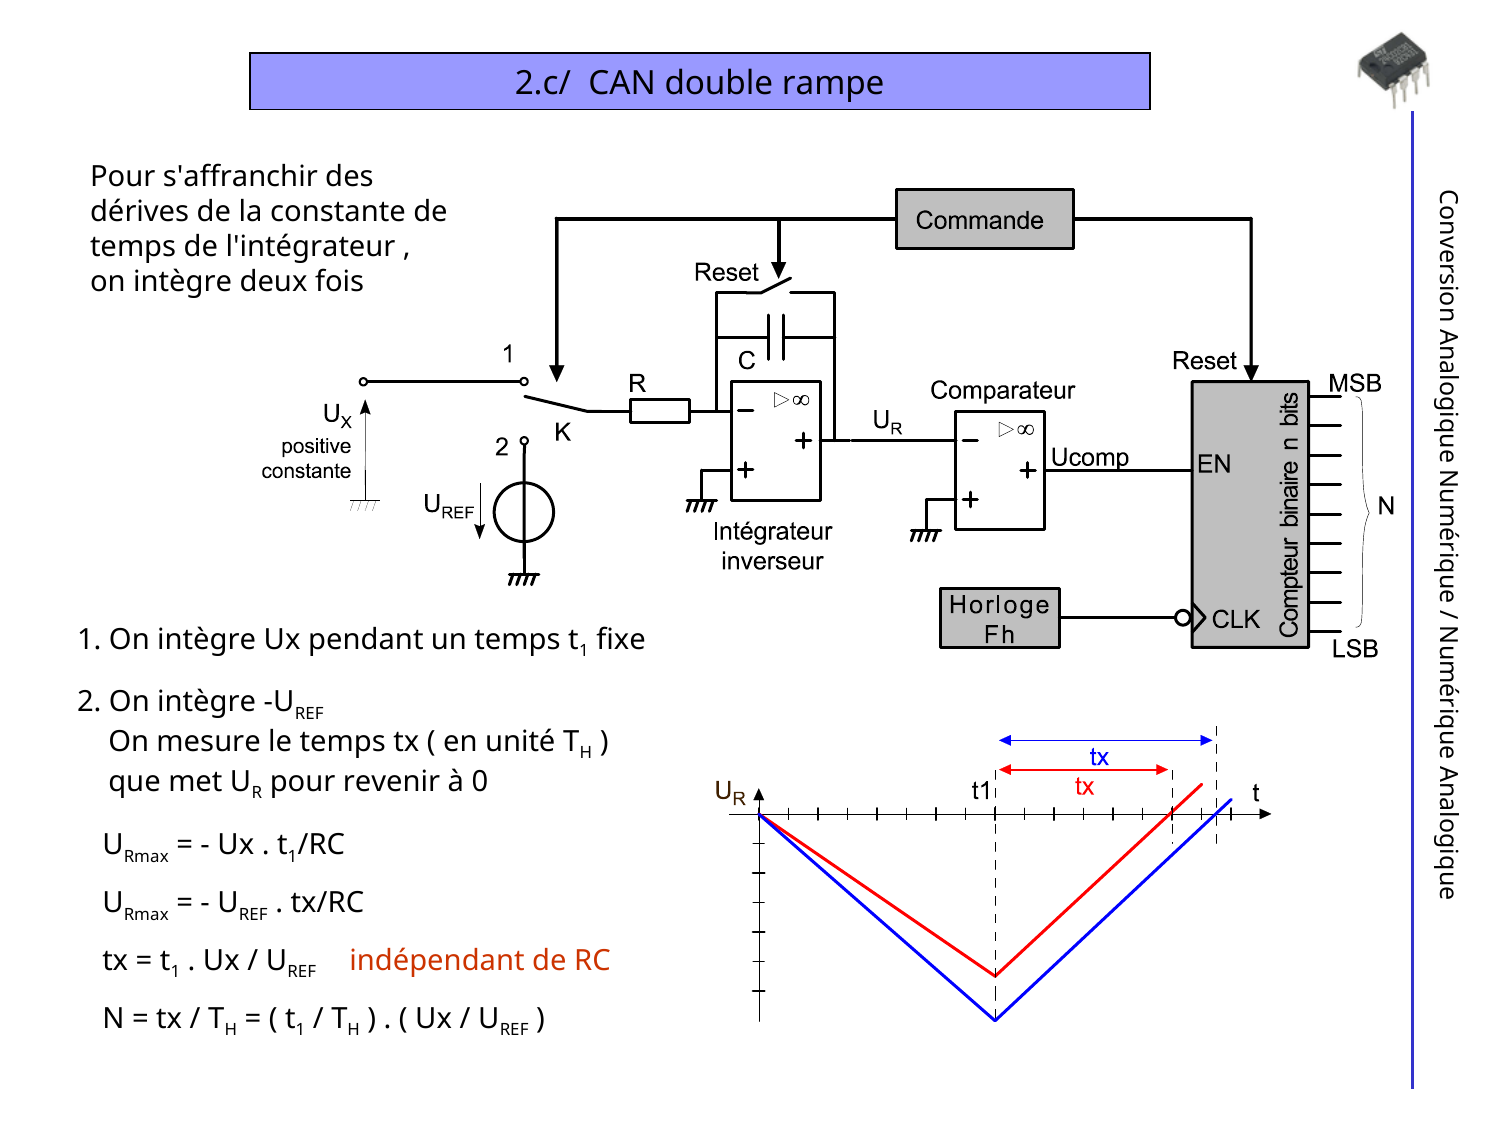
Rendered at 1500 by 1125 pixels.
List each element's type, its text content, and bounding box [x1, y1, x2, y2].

title 2.c/ CAN double rampe [249, 52, 1150, 110]
text_box 2. On intègre -UREF On mesure le temps tx ( en unité TH ) que met UR pour revenir à 0 [62, 675, 651, 810]
chart [699, 725, 1298, 1051]
text_box 1. On intègre Ux pendant un temps t1 fixe [62, 612, 700, 668]
text_box Conversion Analogique Numérique / Numérique Analogique [1414, 174, 1473, 976]
picture [1351, 24, 1438, 113]
text_box Pour s'affranchir des dérives de la constante de temps de l'intégrateur , on intègre deux fois [74, 149, 475, 305]
chart [237, 187, 1415, 671]
text_box URmax = - Ux . t1/RC URmax = - UREF . tx/RC tx = t1 . Ux / UREF indépendant de RC N = tx / TH = ( t1 / TH ) . ( Ux / UREF ) [87, 817, 676, 1047]
